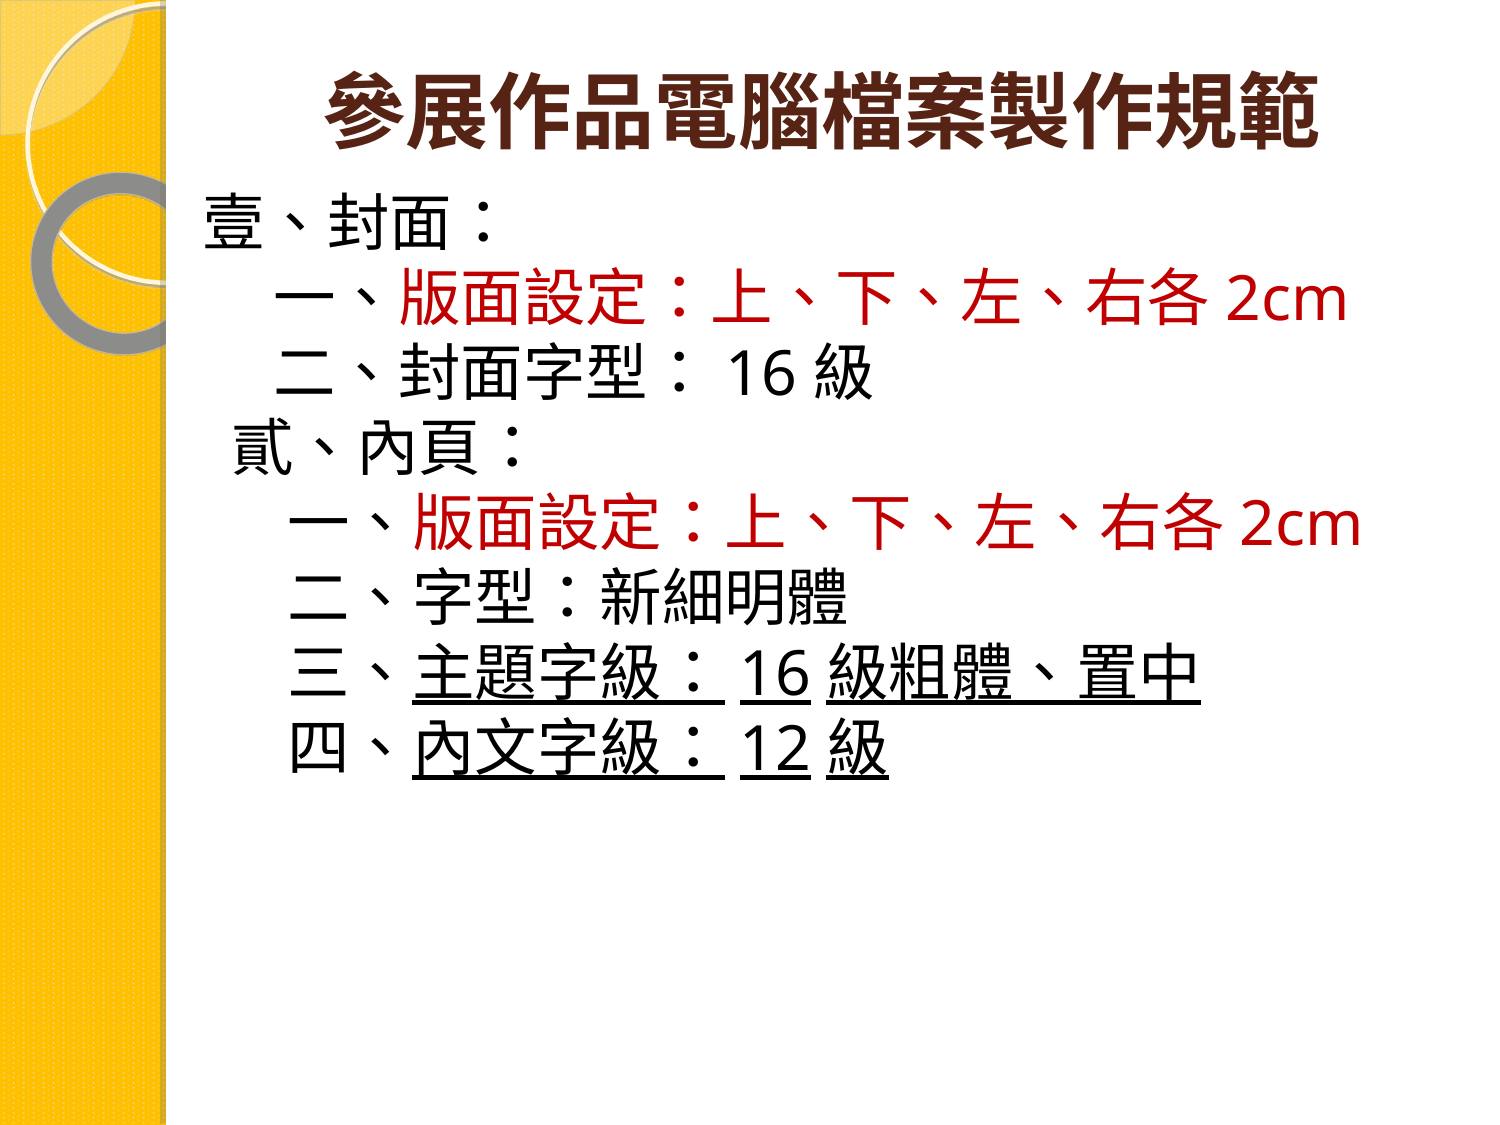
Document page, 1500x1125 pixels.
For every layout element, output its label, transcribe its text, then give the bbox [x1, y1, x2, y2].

text_box 壹、封面： 一、版面設定：上、下、左、右各2cm 二、封面字型：16級 貳、內頁： 一、版面設定：上、下、左、右各2cm 二、字型：新細明體 三、主題字級：16級粗體、置中 四、內文字級：12級 [187, 176, 1453, 865]
title 參展作品電腦檔案製作規範 [307, 46, 1500, 172]
